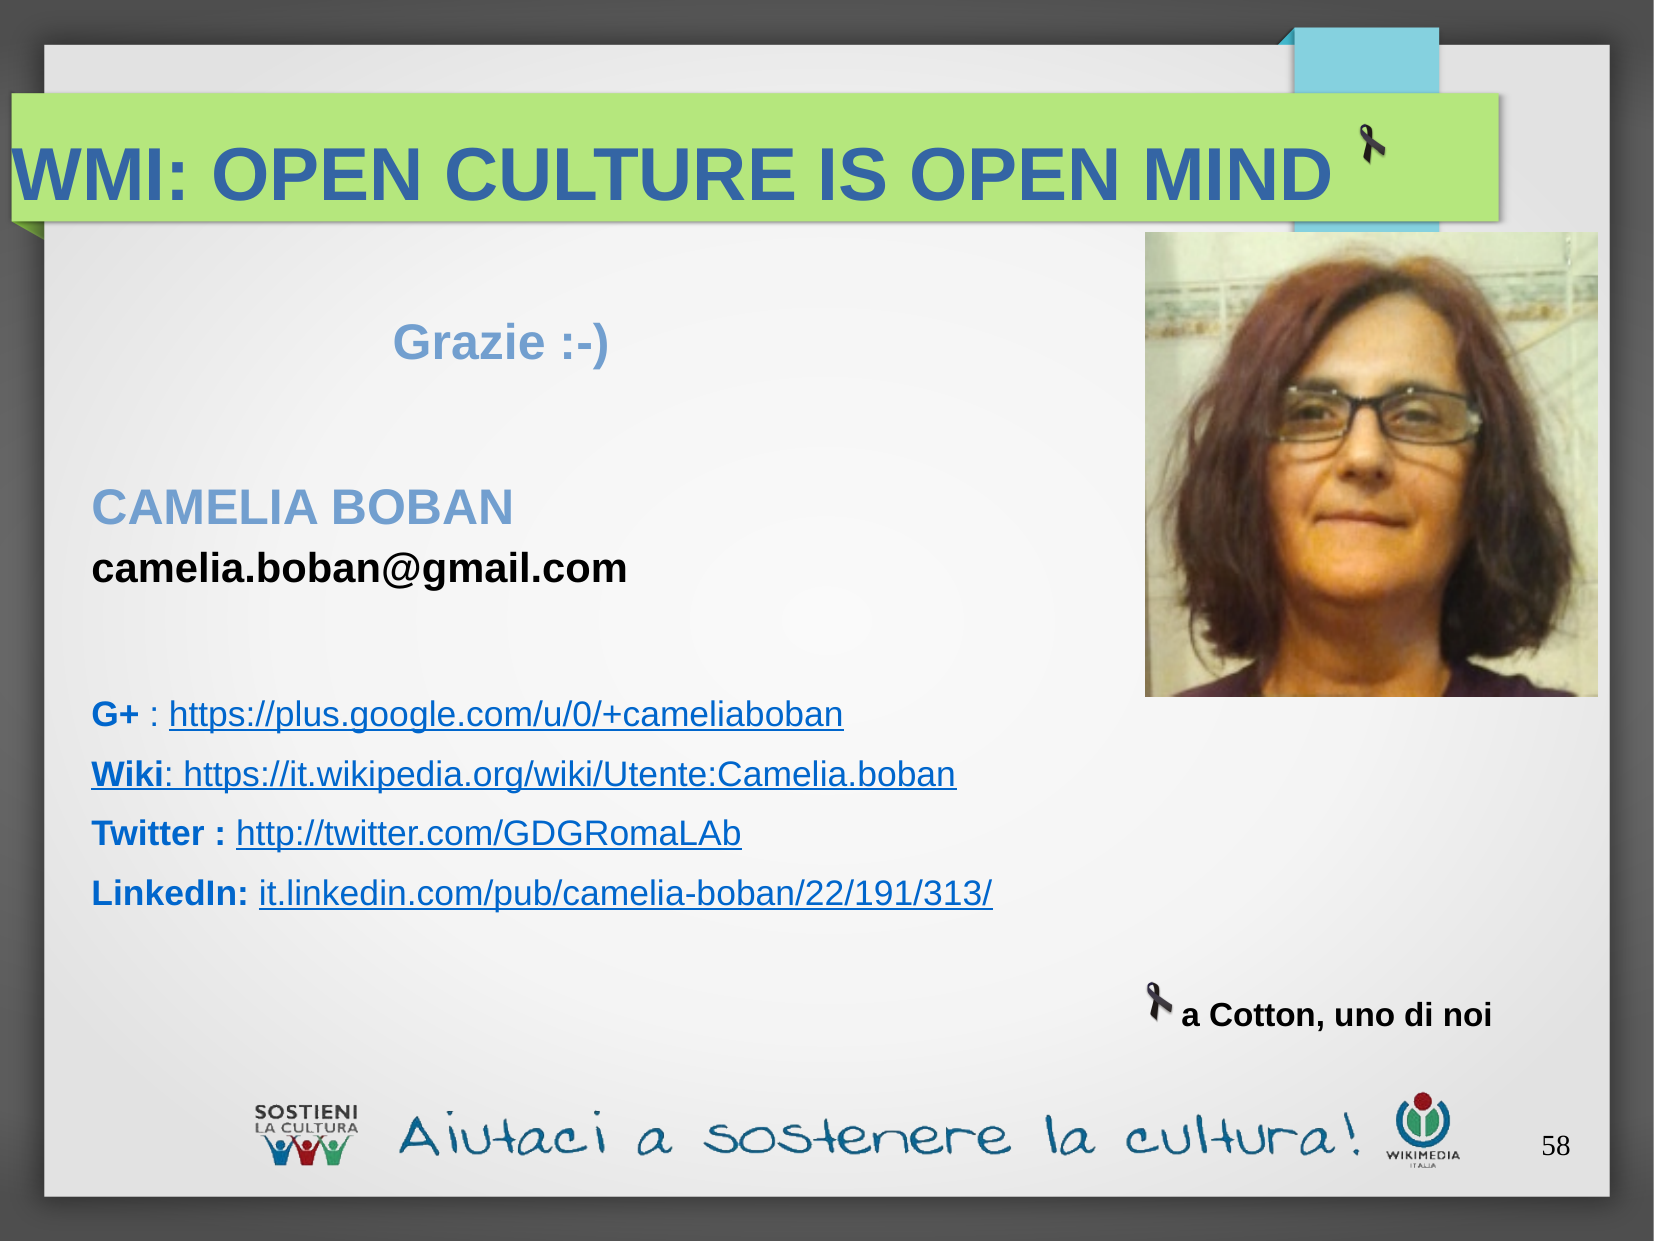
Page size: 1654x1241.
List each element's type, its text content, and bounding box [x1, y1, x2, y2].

title WMI: OPEN CULTURE IS OPEN MIND [11, 17, 1642, 249]
text_box a Cotton, uno di noi [1122, 988, 1553, 1063]
text_box CAMELIA BOBAN camelia.boban@gmail.com G+ : https://plus.google.com/u/0/+cameliaboban Wiki: https://it.wikipedia.org/wiki/Utente:Camelia.boban Twitter : http://twitter.com/GDGRomaLAb LinkedIn: it.linkedin.com/pub/camelia-boban/22/191/313/ [76, 360, 1565, 1075]
picture [0, 0, 1654, 1241]
text_box Grazie :-) [377, 307, 831, 379]
